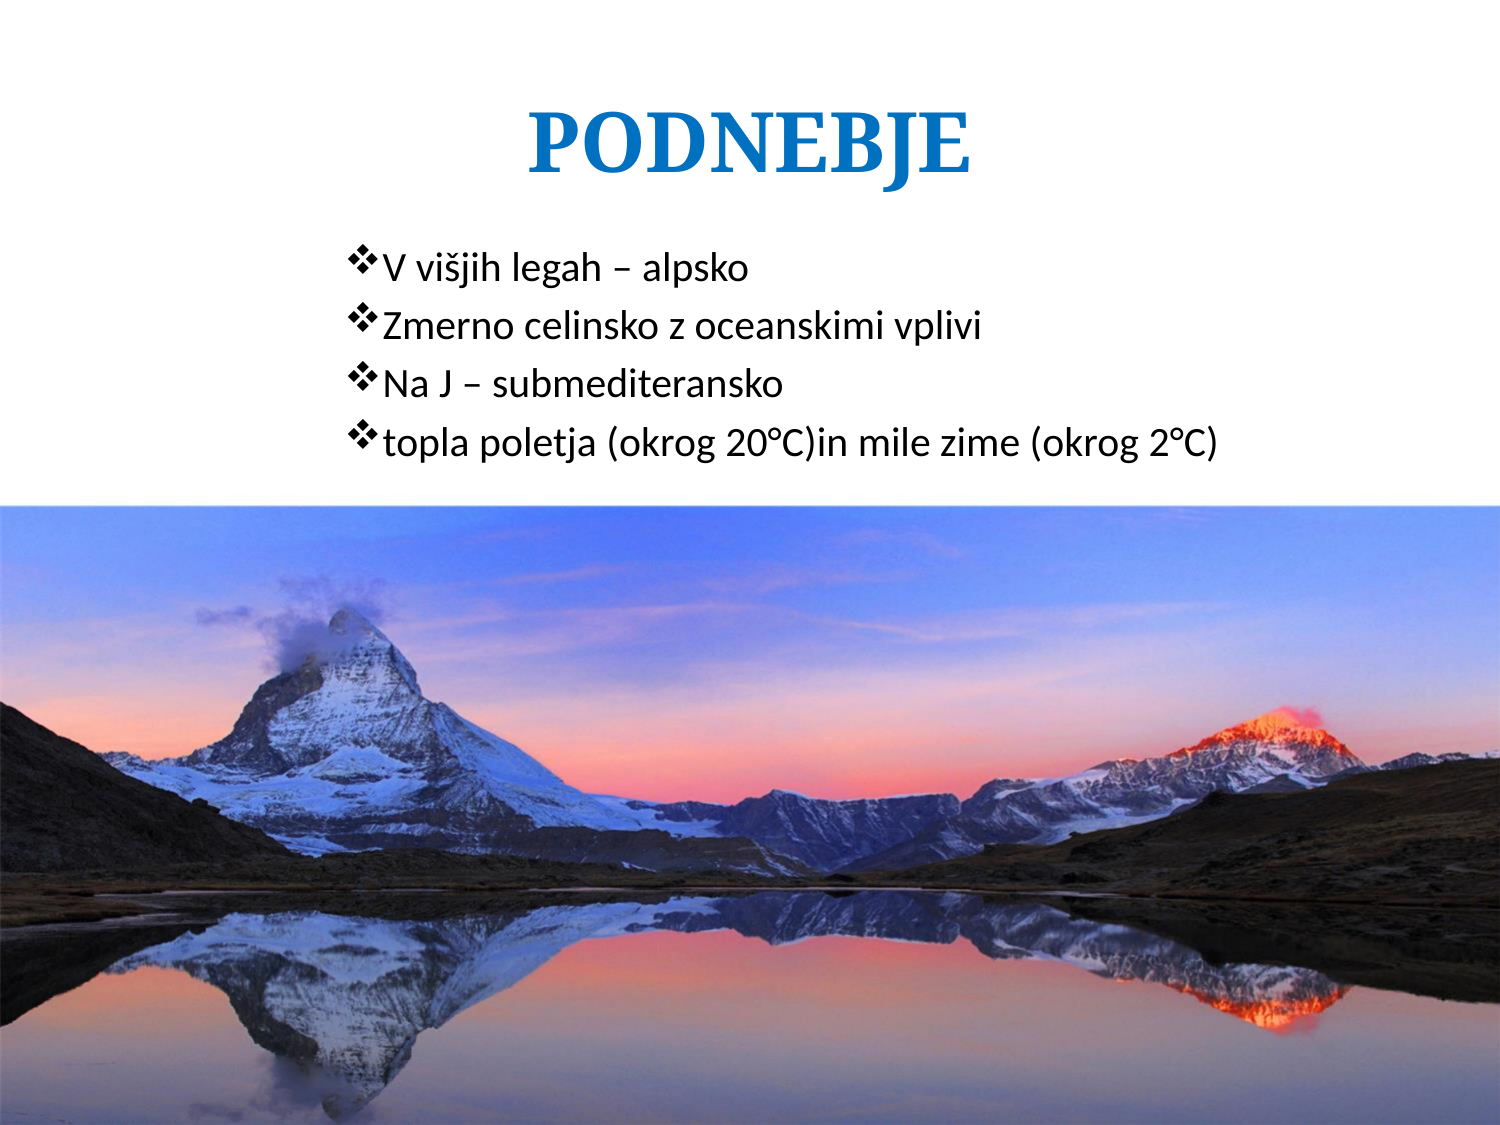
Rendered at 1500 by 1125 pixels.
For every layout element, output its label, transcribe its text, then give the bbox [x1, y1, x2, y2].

picture [0, 0, 1500, 1125]
list V višjih legah – alpsko Zmerno celinsko z oceanskimi vplivi Na J – submediteransko topla poletja (okrog 20°C)in mile zime (okrog 2°C) [179, 231, 1500, 982]
title PODNEBJE [75, 45, 1425, 233]
